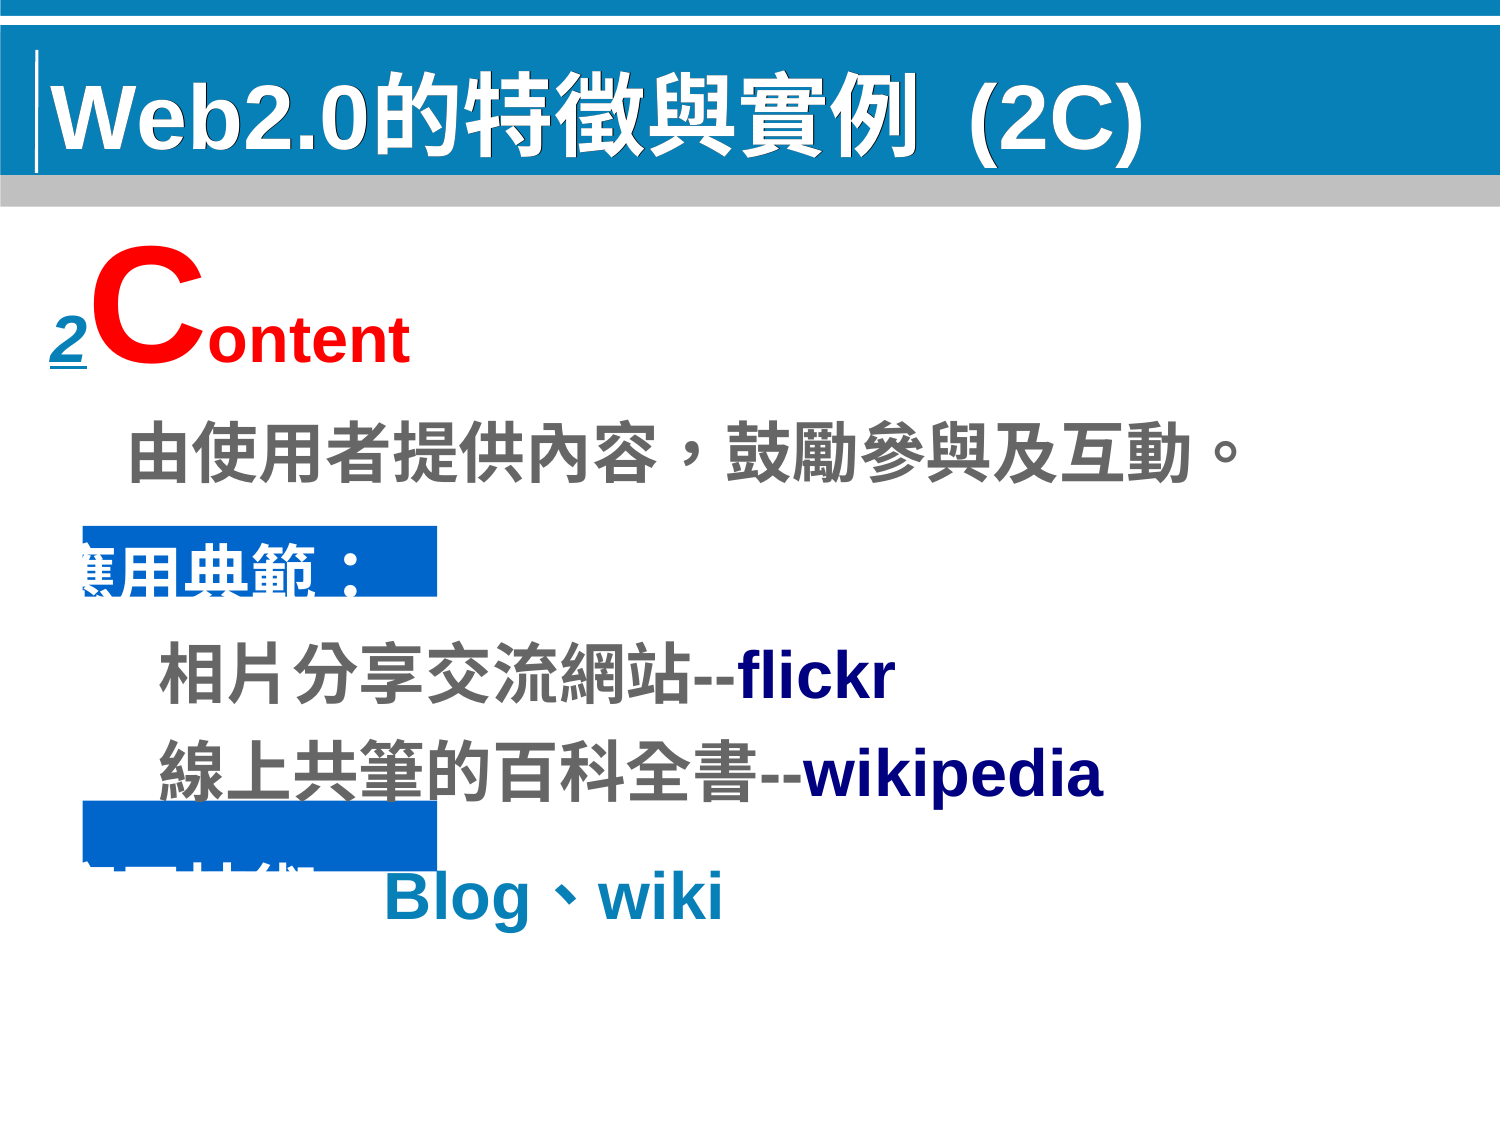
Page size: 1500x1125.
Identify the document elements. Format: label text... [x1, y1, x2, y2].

list 2Content 由使用者提供內容，鼓勵參與及互動。 應用典範： 相片分享交流網站--flickr 線上共筆的百科全書--wikipedia 應用技術：Blog、wiki [50, 223, 1450, 1064]
title Web2.0的特徵與實例 (2C) [50, 56, 1477, 168]
